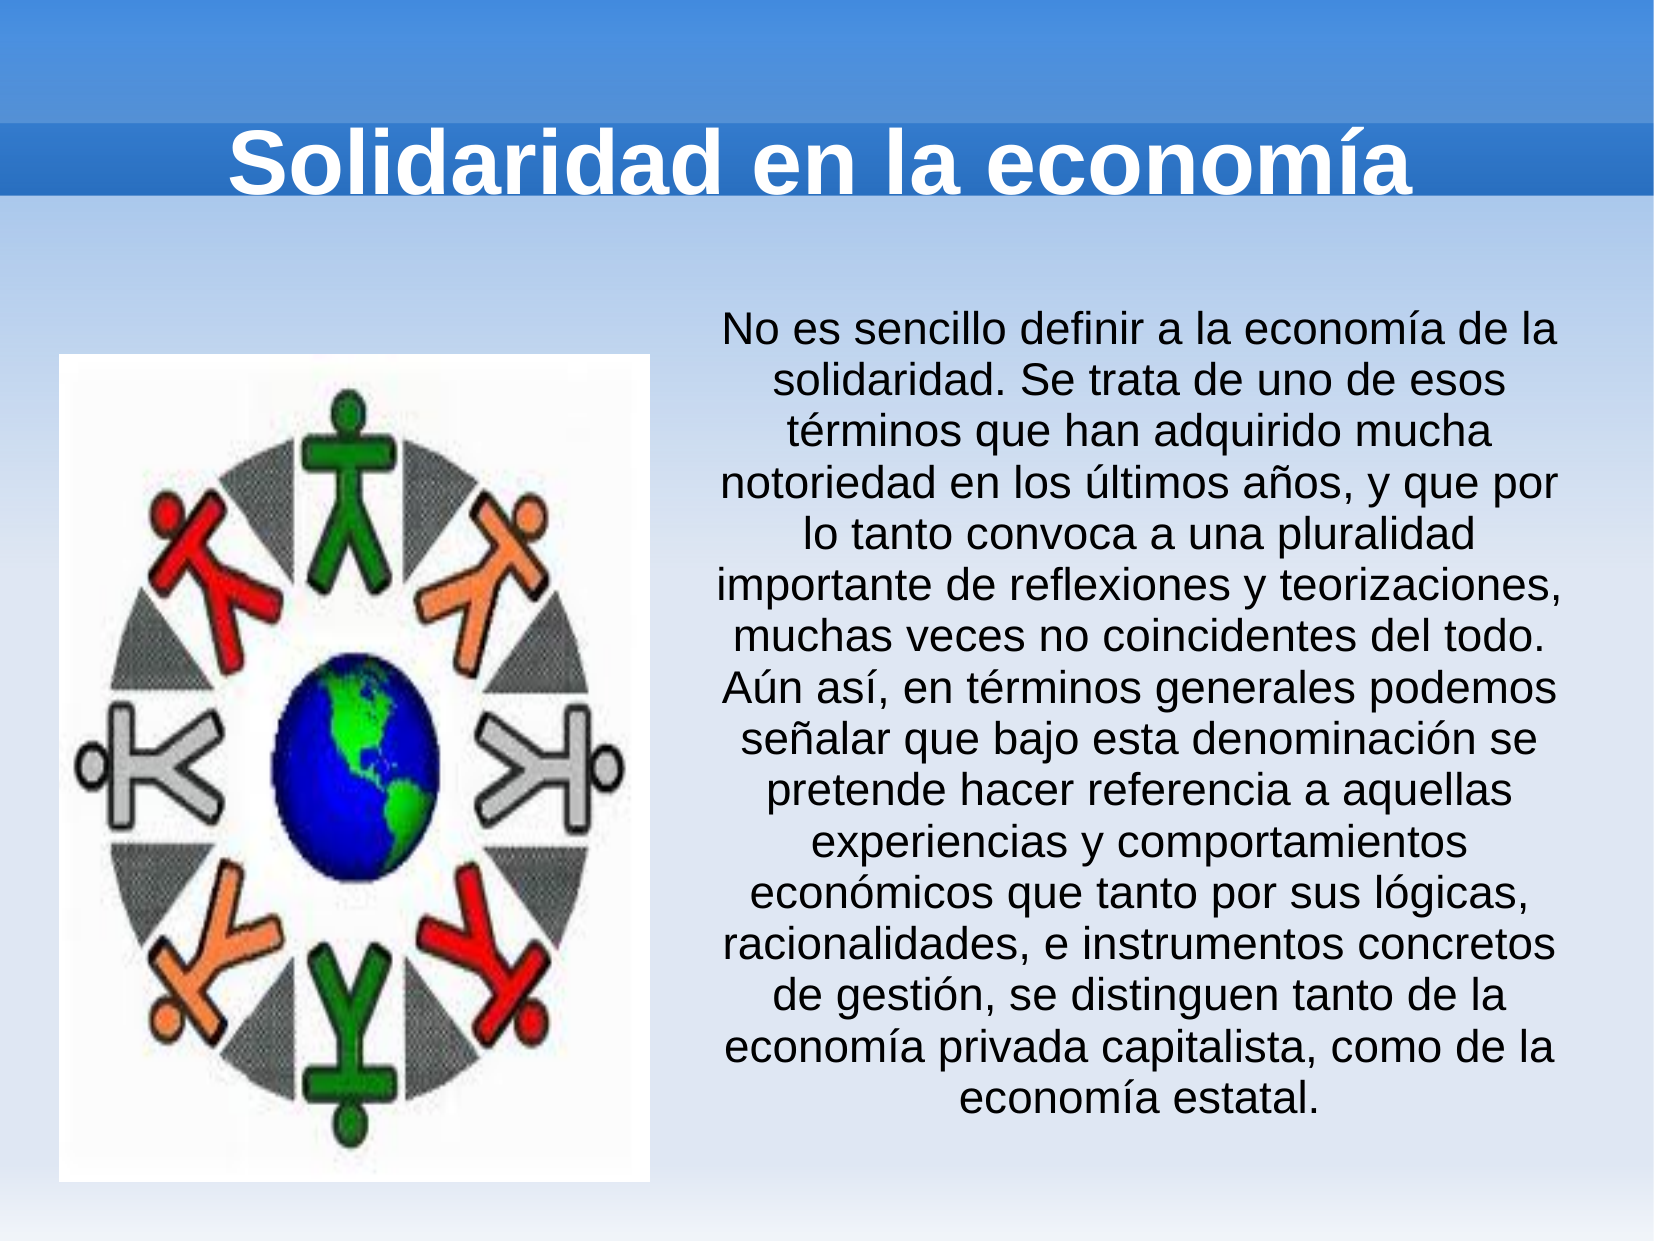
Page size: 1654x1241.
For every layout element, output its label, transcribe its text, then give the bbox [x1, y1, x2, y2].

subtitle No es sencillo definir a la economía de la solidaridad. Se trata de uno de esos términos que han adquirido mucha notoriedad en los últimos años, y que por lo tanto convoca a una pluralidad importante de reflexiones y teorizaciones, muchas veces no coincidentes del todo. Aún así, en términos generales podemos señalar que bajo esta denominación se pretende hacer referencia a aquellas experiencias y comportamientos económicos que tanto por sus lógicas, racionalidades, e instrumentos concretos de gestión, se distinguen tanto de la economía privada capitalista, como de la economía estatal. [708, 295, 1571, 1131]
title Solidaridad en la economía [76, 59, 1565, 267]
picture [0, 0, 1654, 1241]
